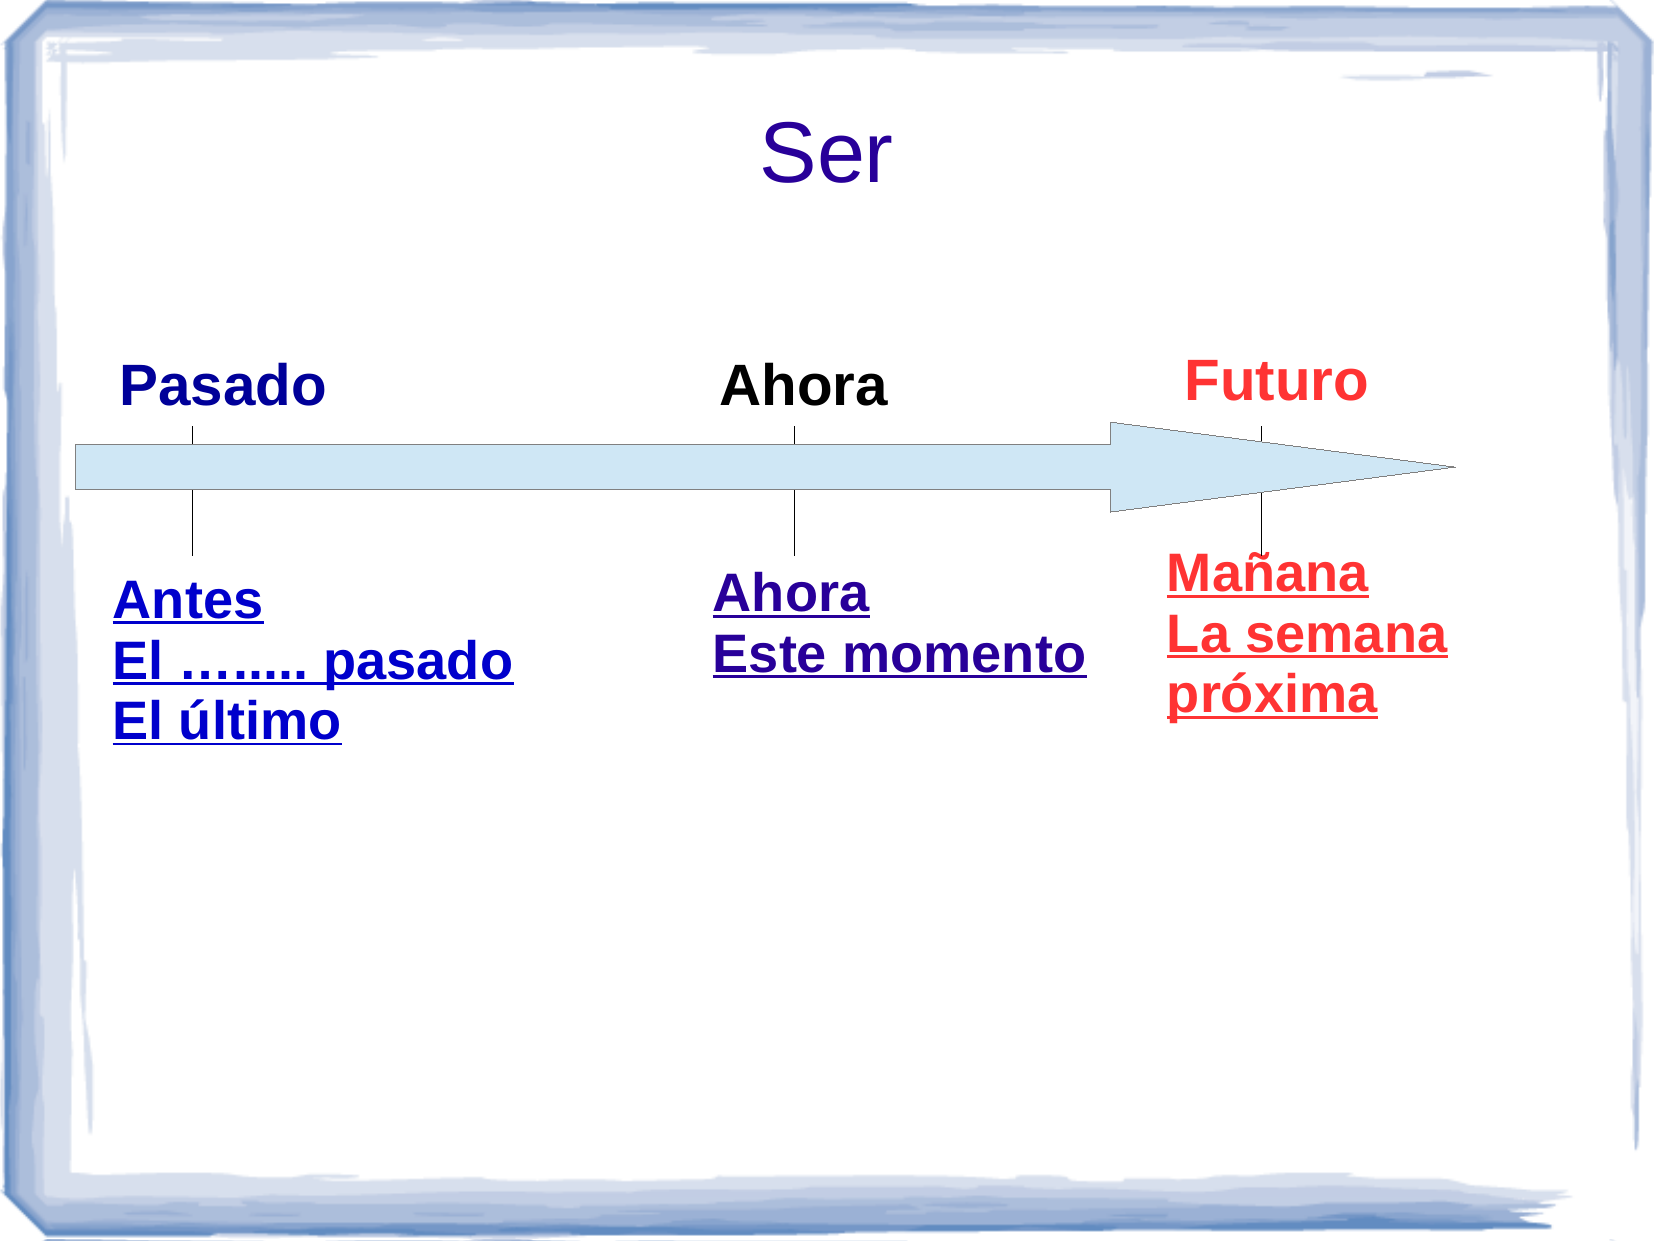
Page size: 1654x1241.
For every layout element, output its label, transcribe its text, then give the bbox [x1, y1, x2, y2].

text_box Ahora [705, 345, 1036, 427]
text_box Pasado [105, 345, 436, 427]
text_box Ahora Este momento [712, 493, 1126, 754]
text_box [75, 422, 1456, 513]
picture [0, 0, 1654, 1241]
text_box Futuro [1170, 340, 1501, 423]
text_box Mañana La semana próxima [1166, 506, 1467, 762]
title Ser [82, 49, 1571, 257]
subtitle Antes El …..... pasado El último [112, 490, 601, 918]
